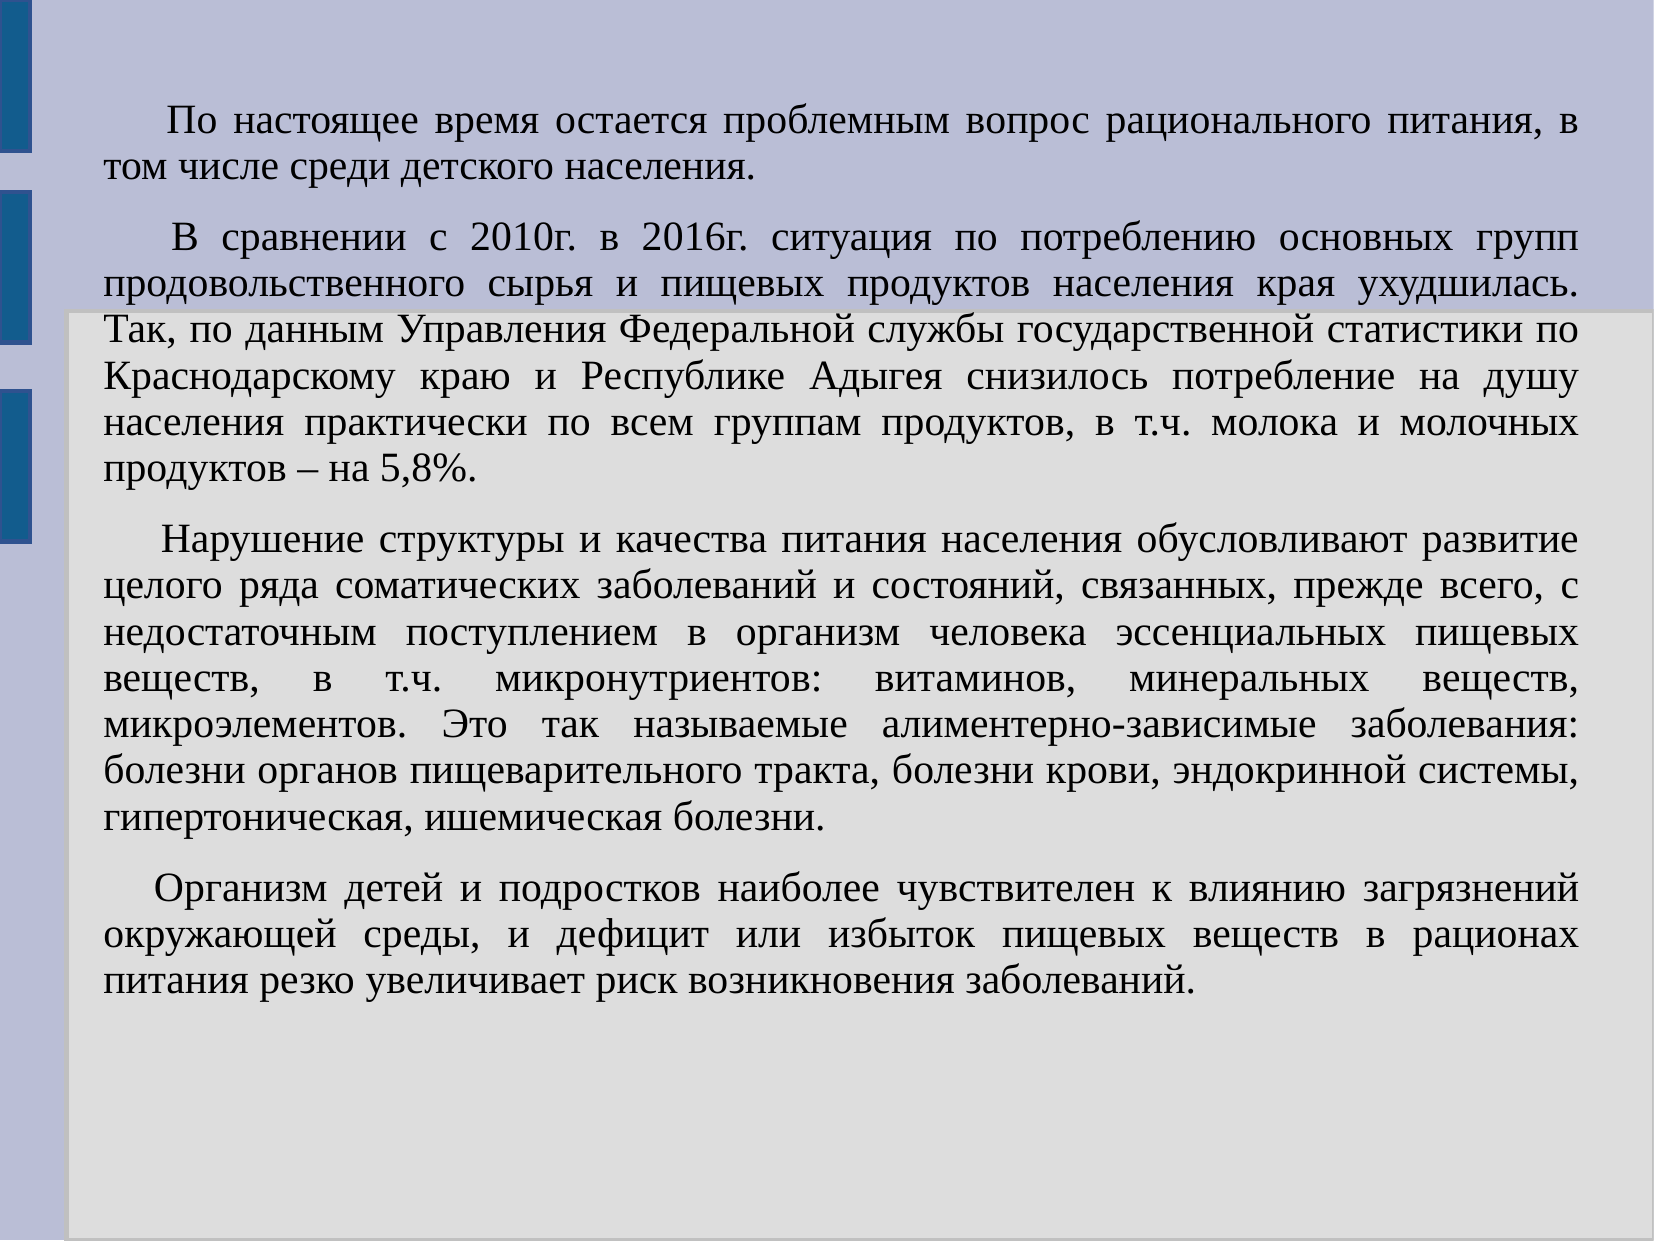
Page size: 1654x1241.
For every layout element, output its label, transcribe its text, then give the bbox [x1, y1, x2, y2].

text_box По настоящее время остается проблемным вопрос рационального питания, в том числе среди детского населения. В сравнении с 2010г. в 2016г. ситуация по потреблению основных групп продовольственного сырья и пищевых продуктов населения края ухудшилась. Так, по данным Управления Федеральной службы государственной статистики по Краснодарскому краю и Республике Адыгея снизилось потребление на душу населения практически по всем группам продуктов, в т.ч. молока и молочных продуктов – на 5,8%. Нарушение структуры и качества питания населения обусловливают развитие целого ряда соматических заболеваний и состояний, связанных, прежде всего, с недостаточным поступлением в организм человека эссенциальных пищевых веществ, в т.ч. микронутриентов: витаминов, минеральных веществ, микроэлементов. Это так называемые алиментерно-зависимые заболевания: болезни органов пищеварительного тракта, болезни крови, эндокринной системы, гипертоническая, ишемическая болезни. Организм детей и подростков наиболее чувствителен к влиянию загрязнений окружающей среды, и дефицит или избыток пищевых веществ в рационах питания резко увеличивает риск возникновения заболеваний. [88, 88, 1595, 1096]
